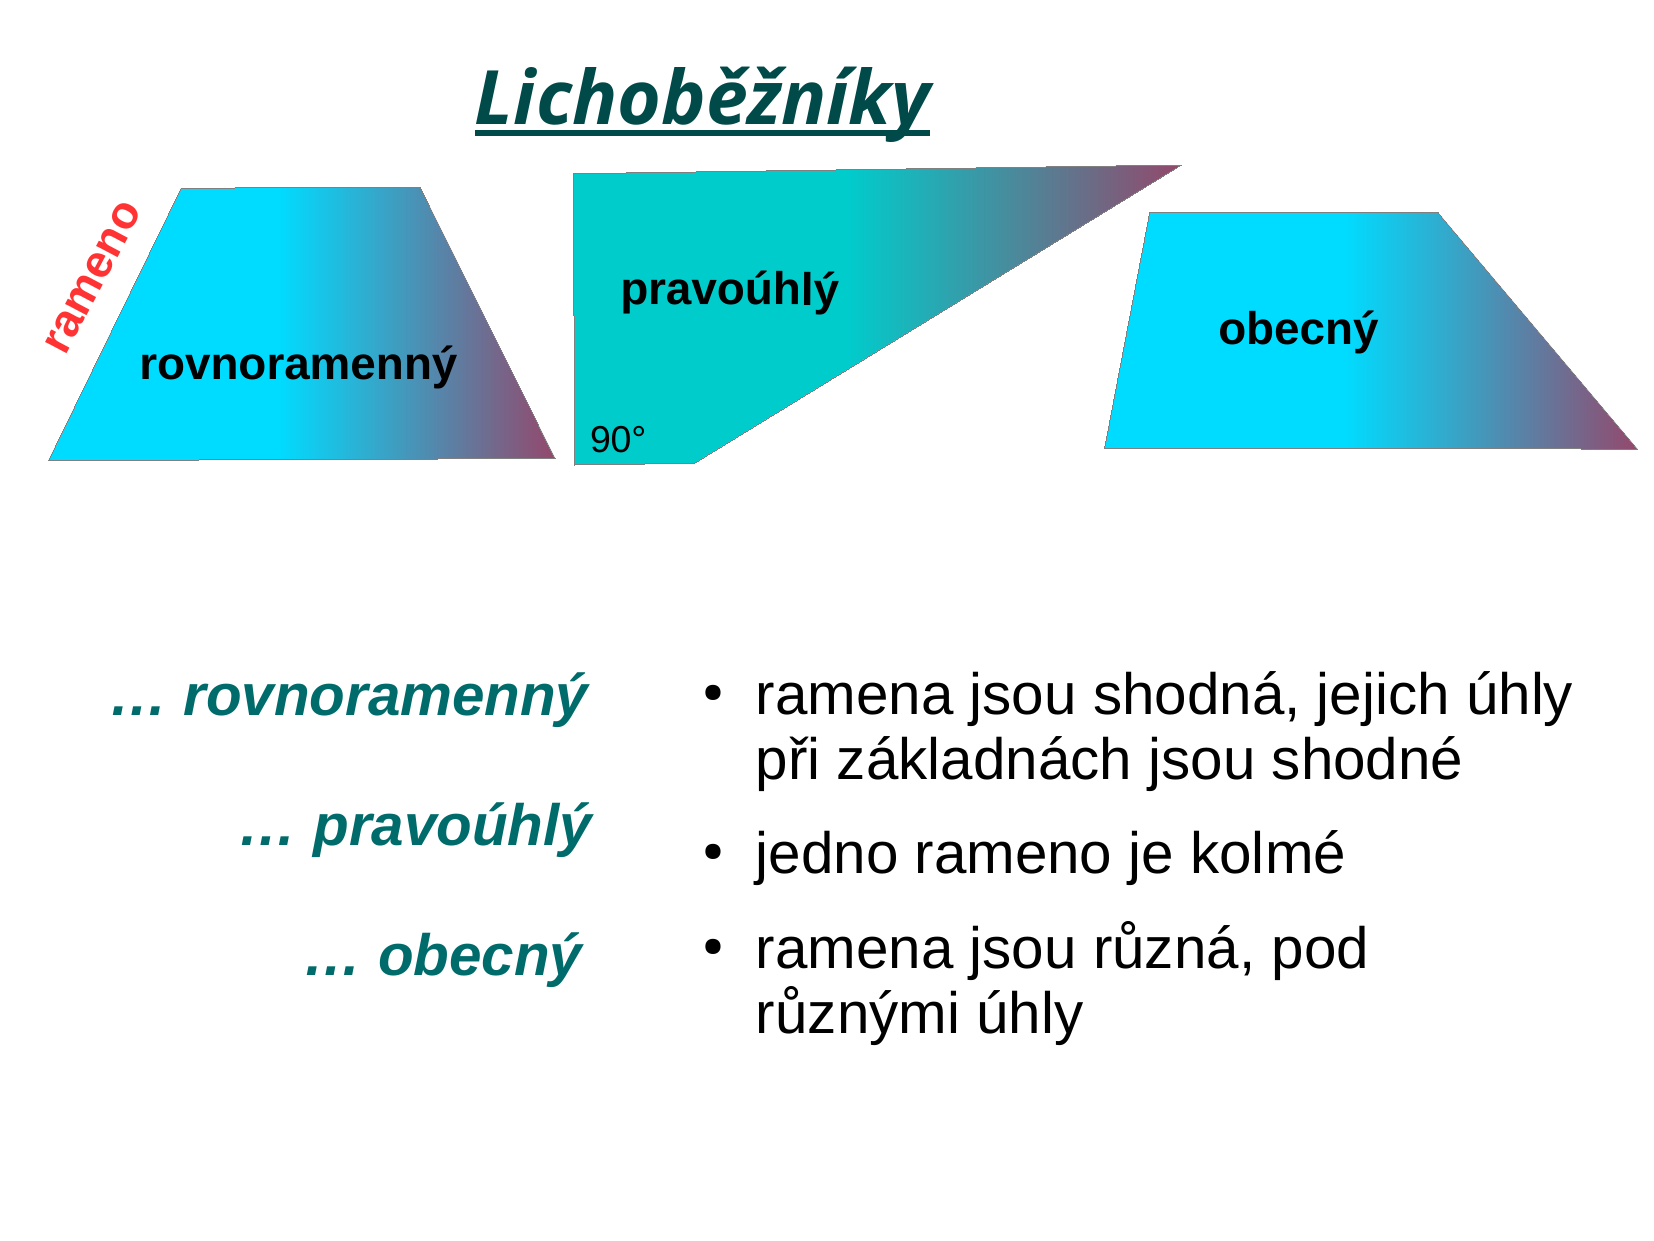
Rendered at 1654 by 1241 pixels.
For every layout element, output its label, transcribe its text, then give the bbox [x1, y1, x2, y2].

text_box pravoúhlý [605, 255, 855, 327]
list ramena jsou shodná, jejich úhly při základnách jsou shodné jedno rameno je kolmé ramena jsou různá, pod různými úhly [685, 566, 1583, 1111]
text_box [1104, 212, 1638, 450]
text_box obecný [1203, 295, 1394, 363]
text_box [573, 165, 1182, 466]
text_box rovnoramenný [124, 330, 473, 398]
text_box … rovnoramenný … pravoúhlý … obecný [23, 590, 662, 1063]
text_box [48, 187, 556, 461]
text_box rameno [15, 174, 166, 378]
title Lichoběžníky [236, 42, 1170, 149]
text_box 90° [575, 411, 662, 469]
